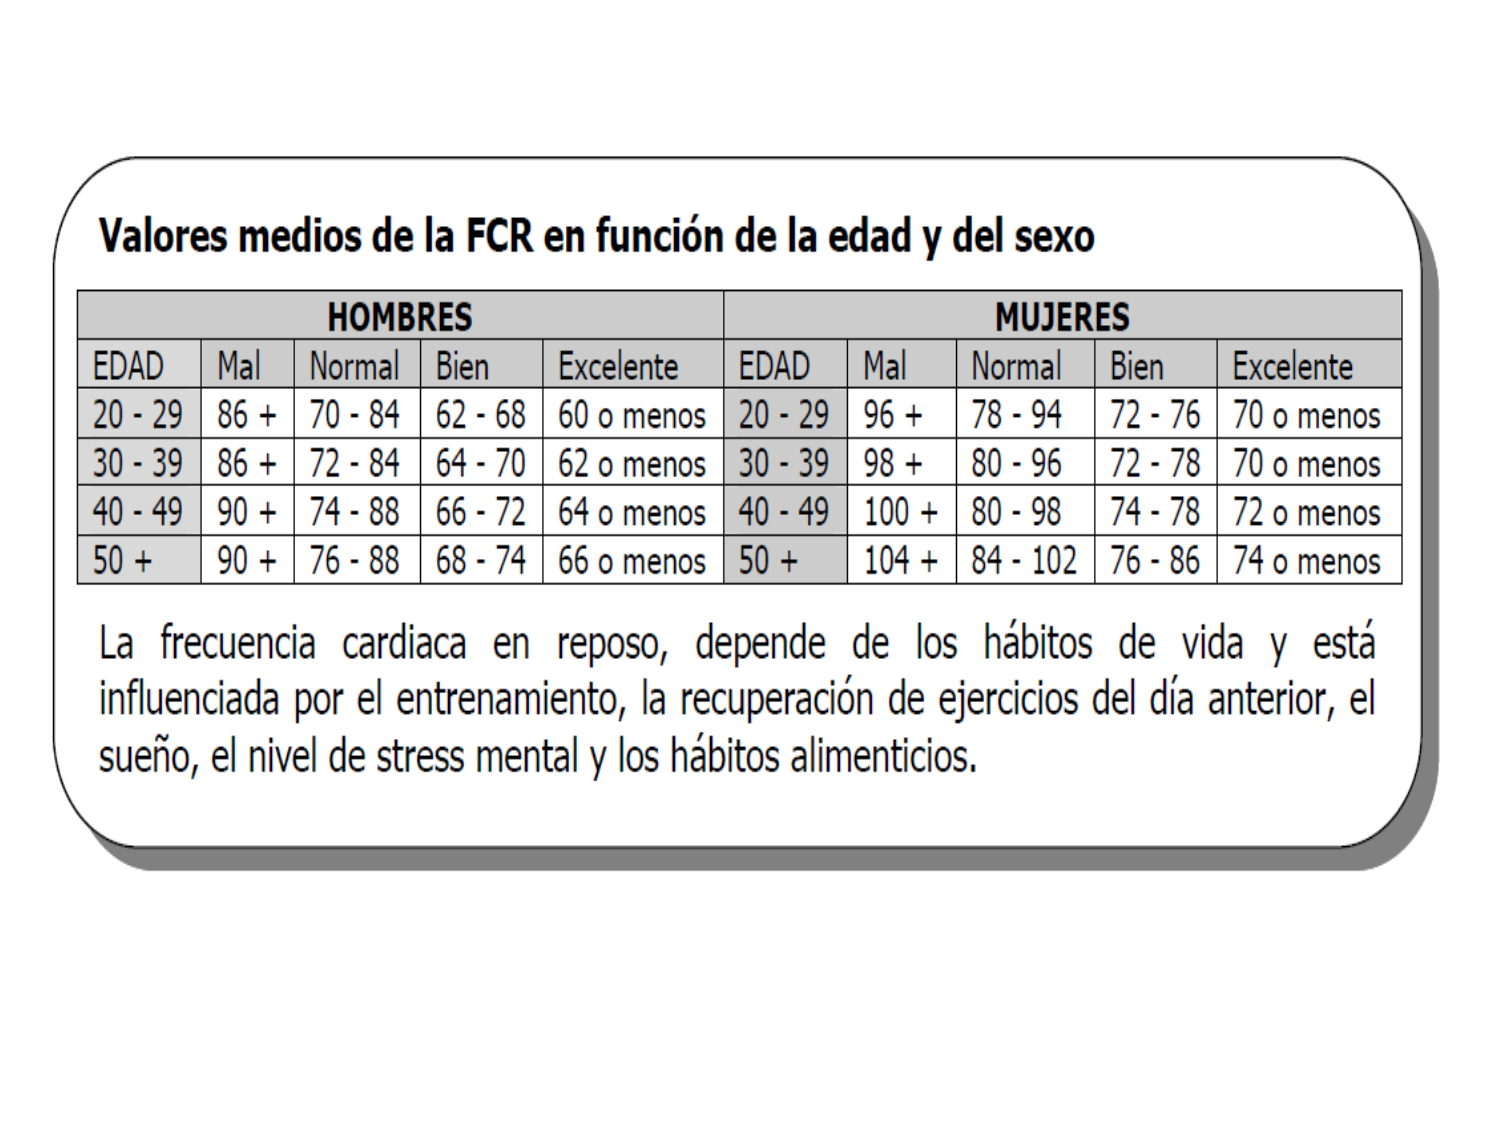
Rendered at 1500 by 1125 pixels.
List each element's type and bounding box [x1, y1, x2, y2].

picture [41, 137, 1453, 882]
